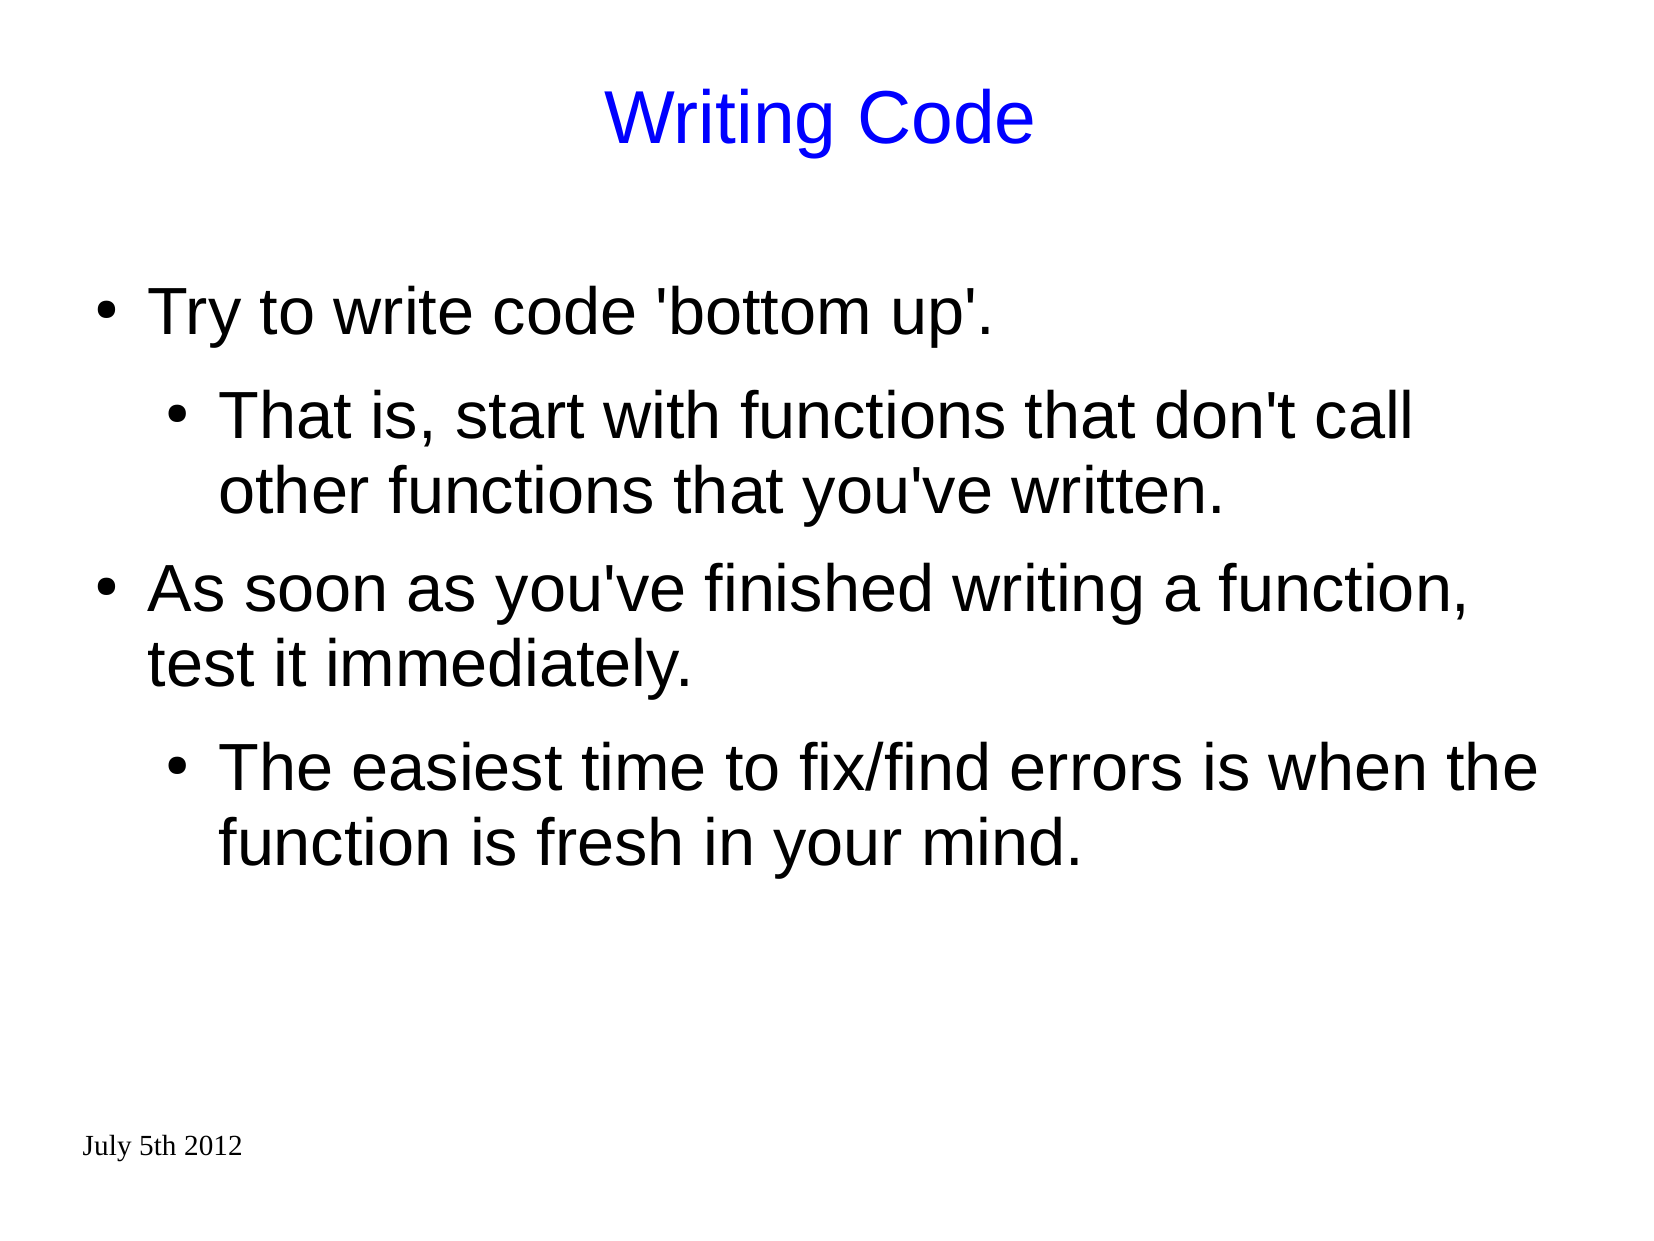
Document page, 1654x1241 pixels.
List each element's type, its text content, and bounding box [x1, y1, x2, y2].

title Writing Code [76, 58, 1565, 178]
list Try to write code 'bottom up'. That is, start with functions that don't call other functions that you've written. As soon as you've finished writing a function, test it immediately. The easiest time to fix/find errors is when the function is fresh in your mind. [76, 274, 1565, 1093]
